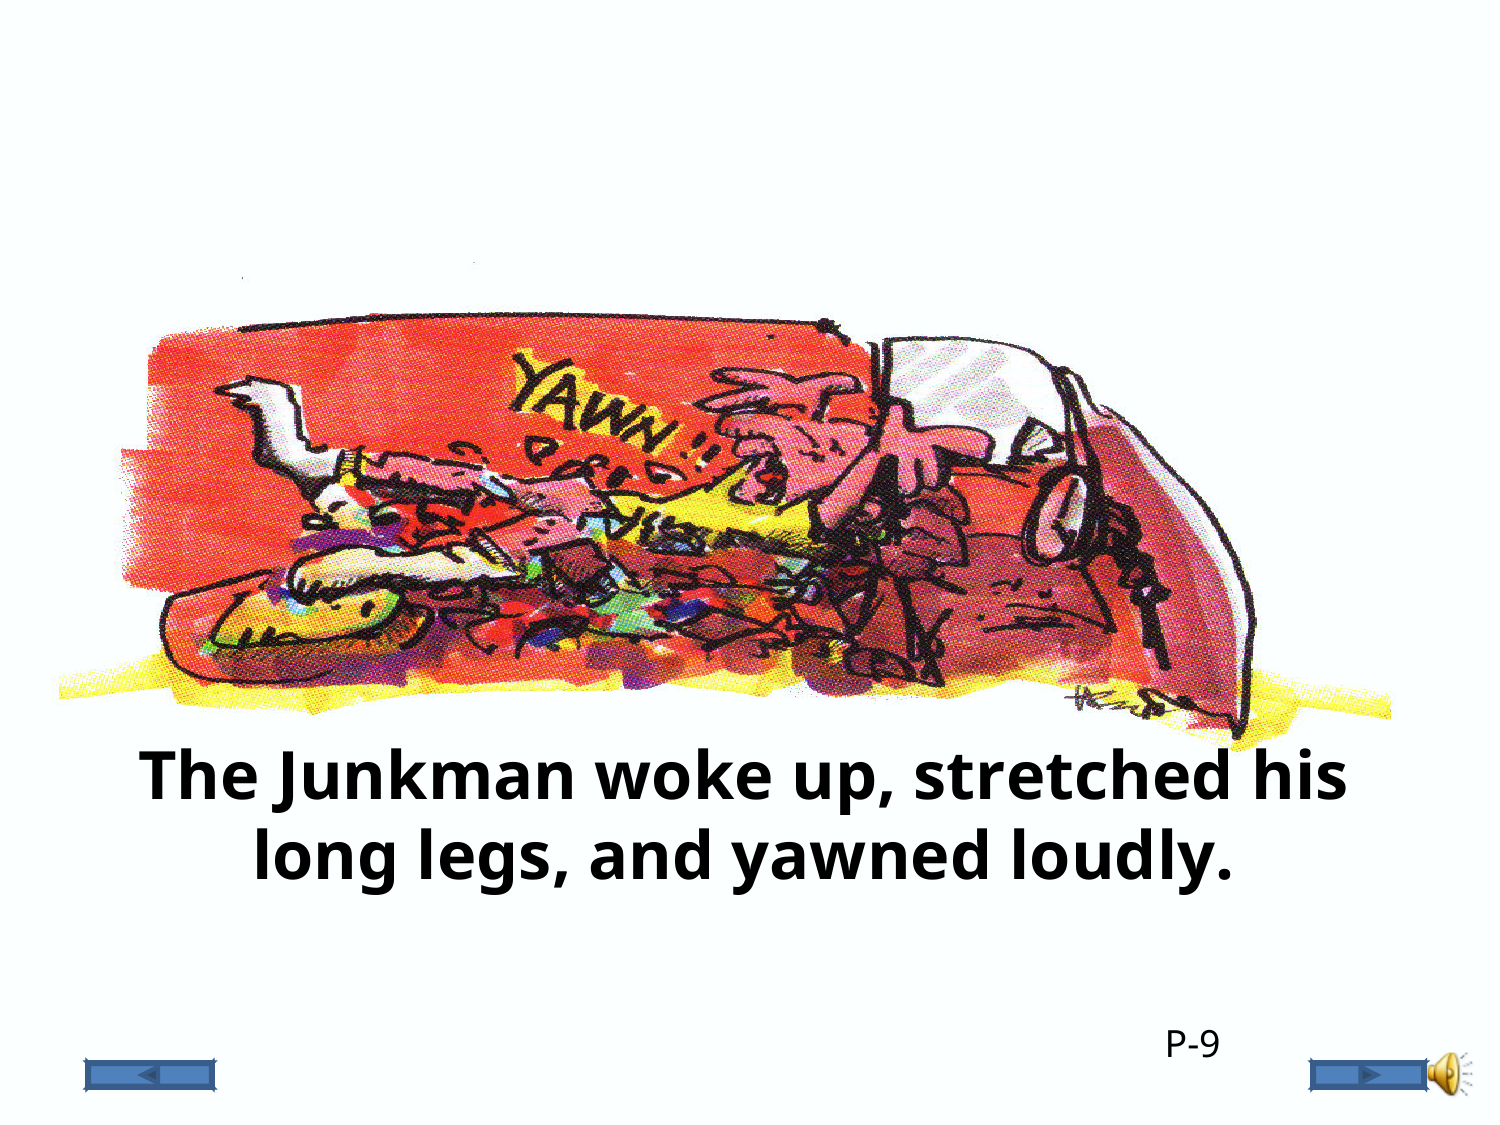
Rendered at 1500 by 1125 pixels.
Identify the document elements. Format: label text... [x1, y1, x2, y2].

text_box The Junkman woke up, stretched his long legs, and yawned loudly. [49, 724, 1438, 901]
picture [0, 0, 1500, 1125]
text_box [1313, 1062, 1426, 1088]
text_box [89, 1062, 213, 1088]
text_box P-9 [1149, 1012, 1263, 1073]
